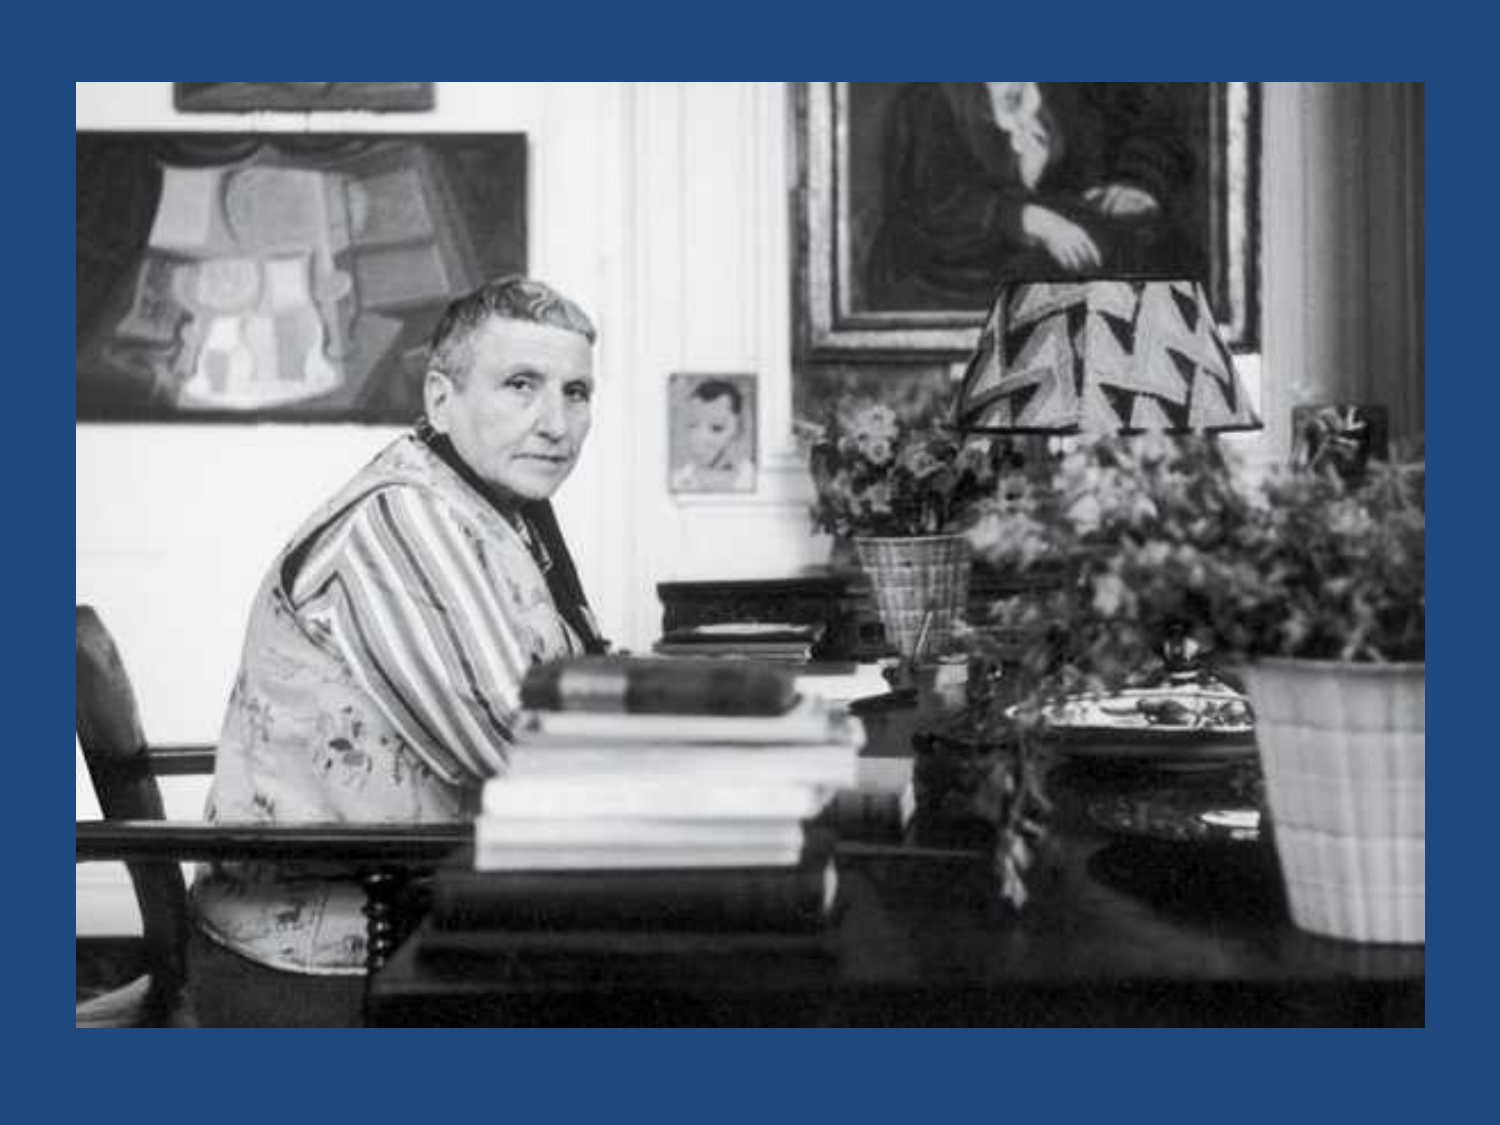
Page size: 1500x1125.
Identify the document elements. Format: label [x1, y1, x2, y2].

picture [76, 82, 1425, 1028]
